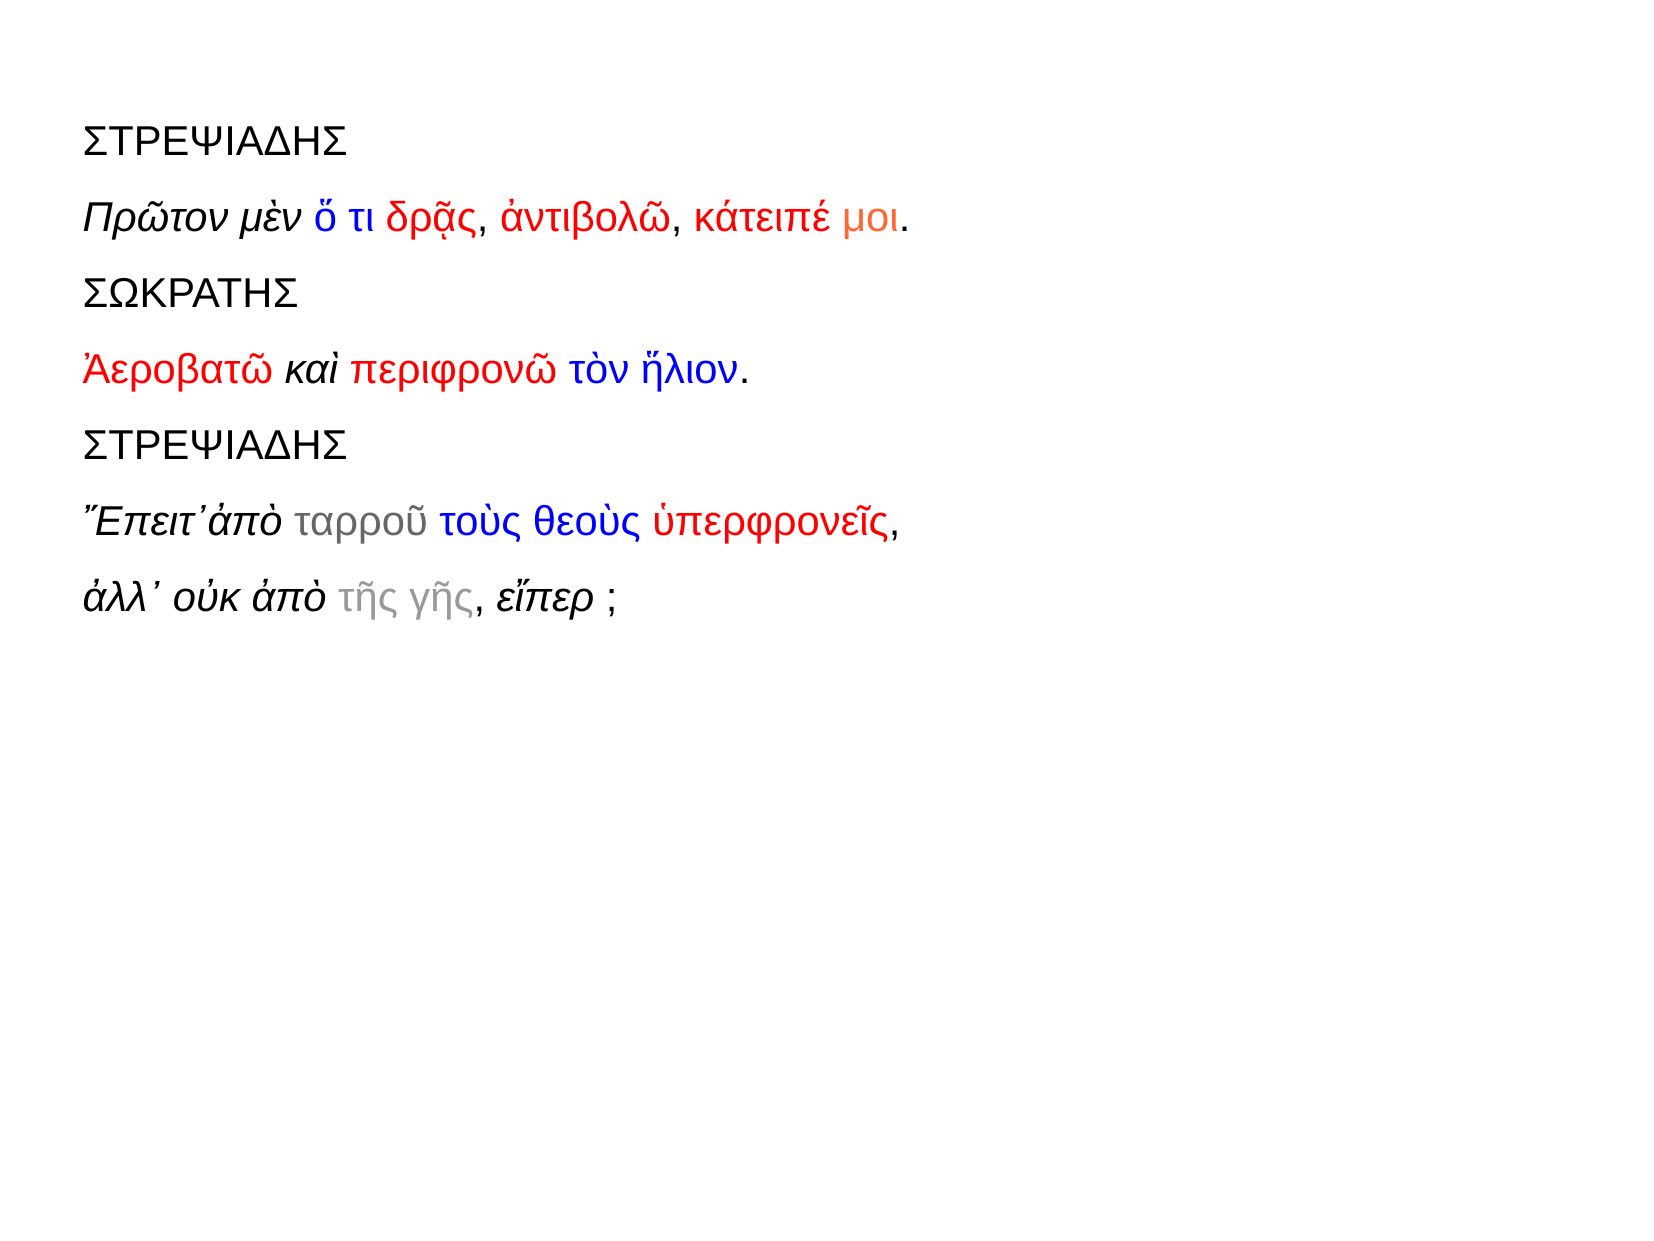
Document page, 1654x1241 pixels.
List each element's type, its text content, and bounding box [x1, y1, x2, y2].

list ΣΤΡΕΨΙΑΔΗΣ Πρῶτον μὲν ὅ τι δρᾷς, ἀντιβολῶ, κάτειπέ μοι. ΣΩΚΡΑΤΗΣ Ἀεροβατῶ καὶ περιφρονῶ τὸν ἥλιον. ΣΤΡΕΨΙΑΔΗΣ Ἔπειτ᾿ἀπὸ ταρροῦ τοὺς θεοὺς ὑπερφρονεῖς, ἀλλ᾿ οὐκ ἀπὸ τῆς γῆς, εἴπερ ; [82, 118, 1571, 1186]
